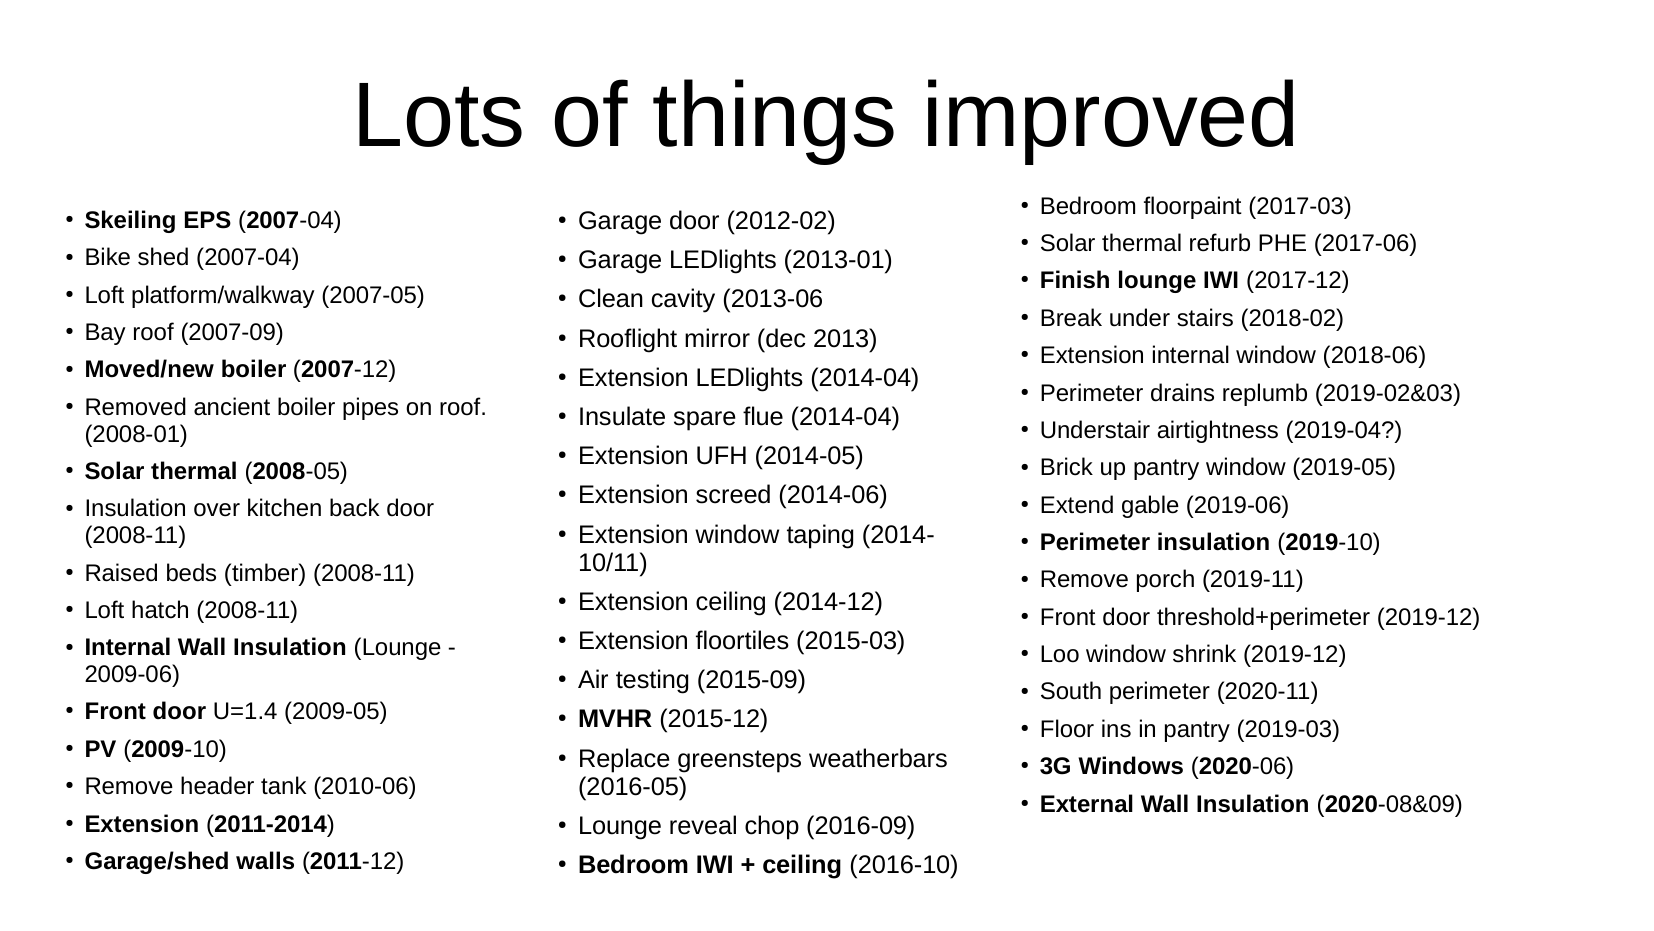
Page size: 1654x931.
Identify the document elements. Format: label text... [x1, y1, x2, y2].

list Garage door (2012-02) Garage LEDlights (2013-01) Clean cavity (2013-06 Rooflight mirror (dec 2013) Extension LEDlights (2014-04) Insulate spare flue (2014-04) Extension UFH (2014-05) Extension screed (2014-06) Extension window taping (2014-10/11) Extension ceiling (2014-12) Extension floortiles (2015-03) Air testing (2015-09) MVHR (2015-12) Replace greensteps weatherbars (2016-05) Lounge reveal chop (2016-09) Bedroom IWI + ceiling (2016-10) [551, 206, 986, 886]
title Lots of things improved [82, 37, 1571, 193]
list Bedroom floorpaint (2017-03) Solar thermal refurb PHE (2017-06) Finish lounge IWI (2017-12) Break under stairs (2018-02) Extension internal window (2018-06) Perimeter drains replumb (2019-02&03) Understair airtightness (2019-04?) Brick up pantry window (2019-05) Extend gable (2019-06) Perimeter insulation (2019-10) Remove porch (2019-11) Front door threshold+perimeter (2019-12) Loo window shrink (2019-12) South perimeter (2020-11) Floor ins in pantry (2019-03) 3G Windows (2020-06) External Wall Insulation (2020-08&09) [1014, 192, 1536, 827]
list Skeiling EPS (2007-04) Bike shed (2007-04) Loft platform/walkway (2007-05) Bay roof (2007-09) Moved/new boiler (2007-12) Removed ancient boiler pipes on roof. (2008-01) Solar thermal (2008-05) Insulation over kitchen back door (2008-11) Raised beds (timber) (2008-11) Loft hatch (2008-11) Internal Wall Insulation (Lounge - 2009-06) Front door U=1.4 (2009-05) PV (2009-10) Remove header tank (2010-06) Extension (2011-2014) Garage/shed walls (2011-12) [59, 206, 494, 886]
